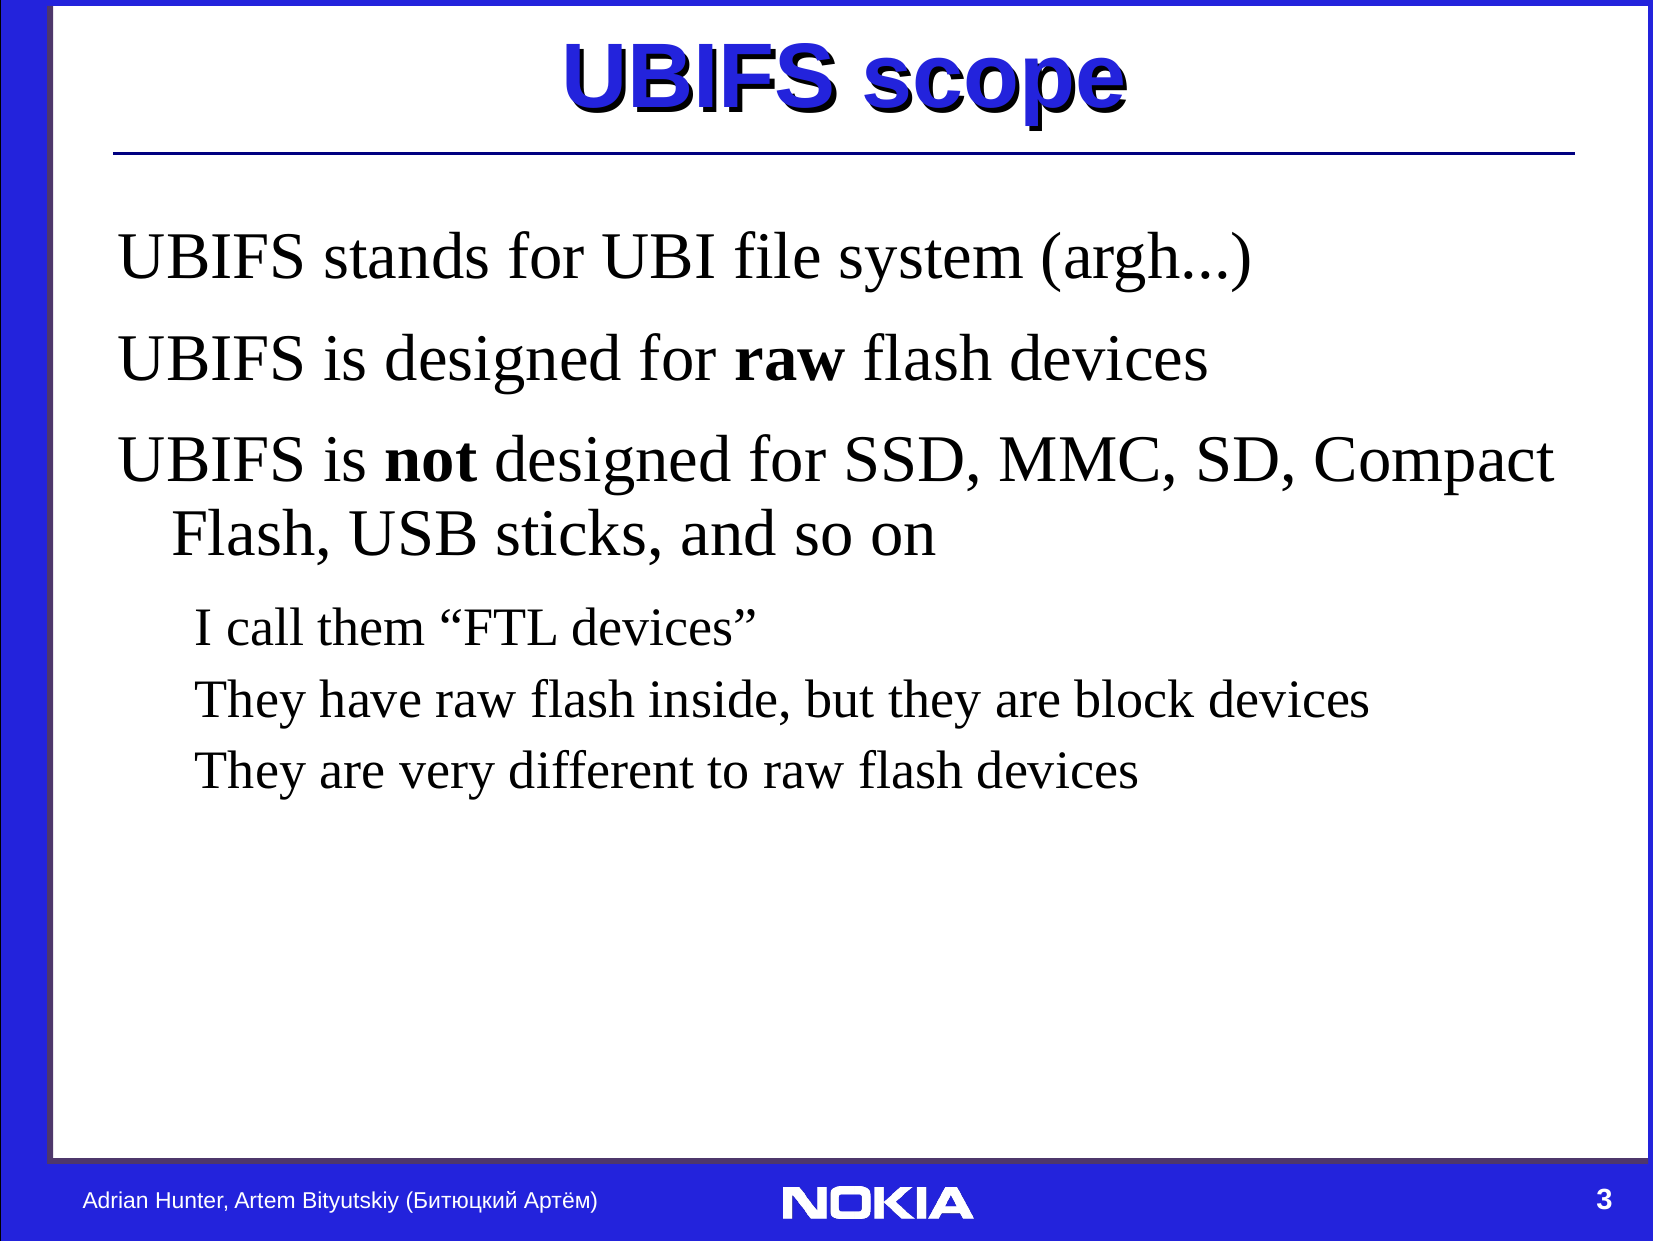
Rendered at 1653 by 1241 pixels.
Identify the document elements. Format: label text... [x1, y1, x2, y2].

picture [783, 1186, 974, 1219]
title UBIFS scope [100, 2, 1588, 151]
list UBIFS stands for UBI file system (argh...) UBIFS is designed for raw flash devices UBIFS is not designed for SSD, MMC, SD, Compact Flash, USB sticks, and so on I call them “FTL devices” They have raw flash inside, but they are block devices They are very different to raw flash devices [100, 219, 1588, 1072]
